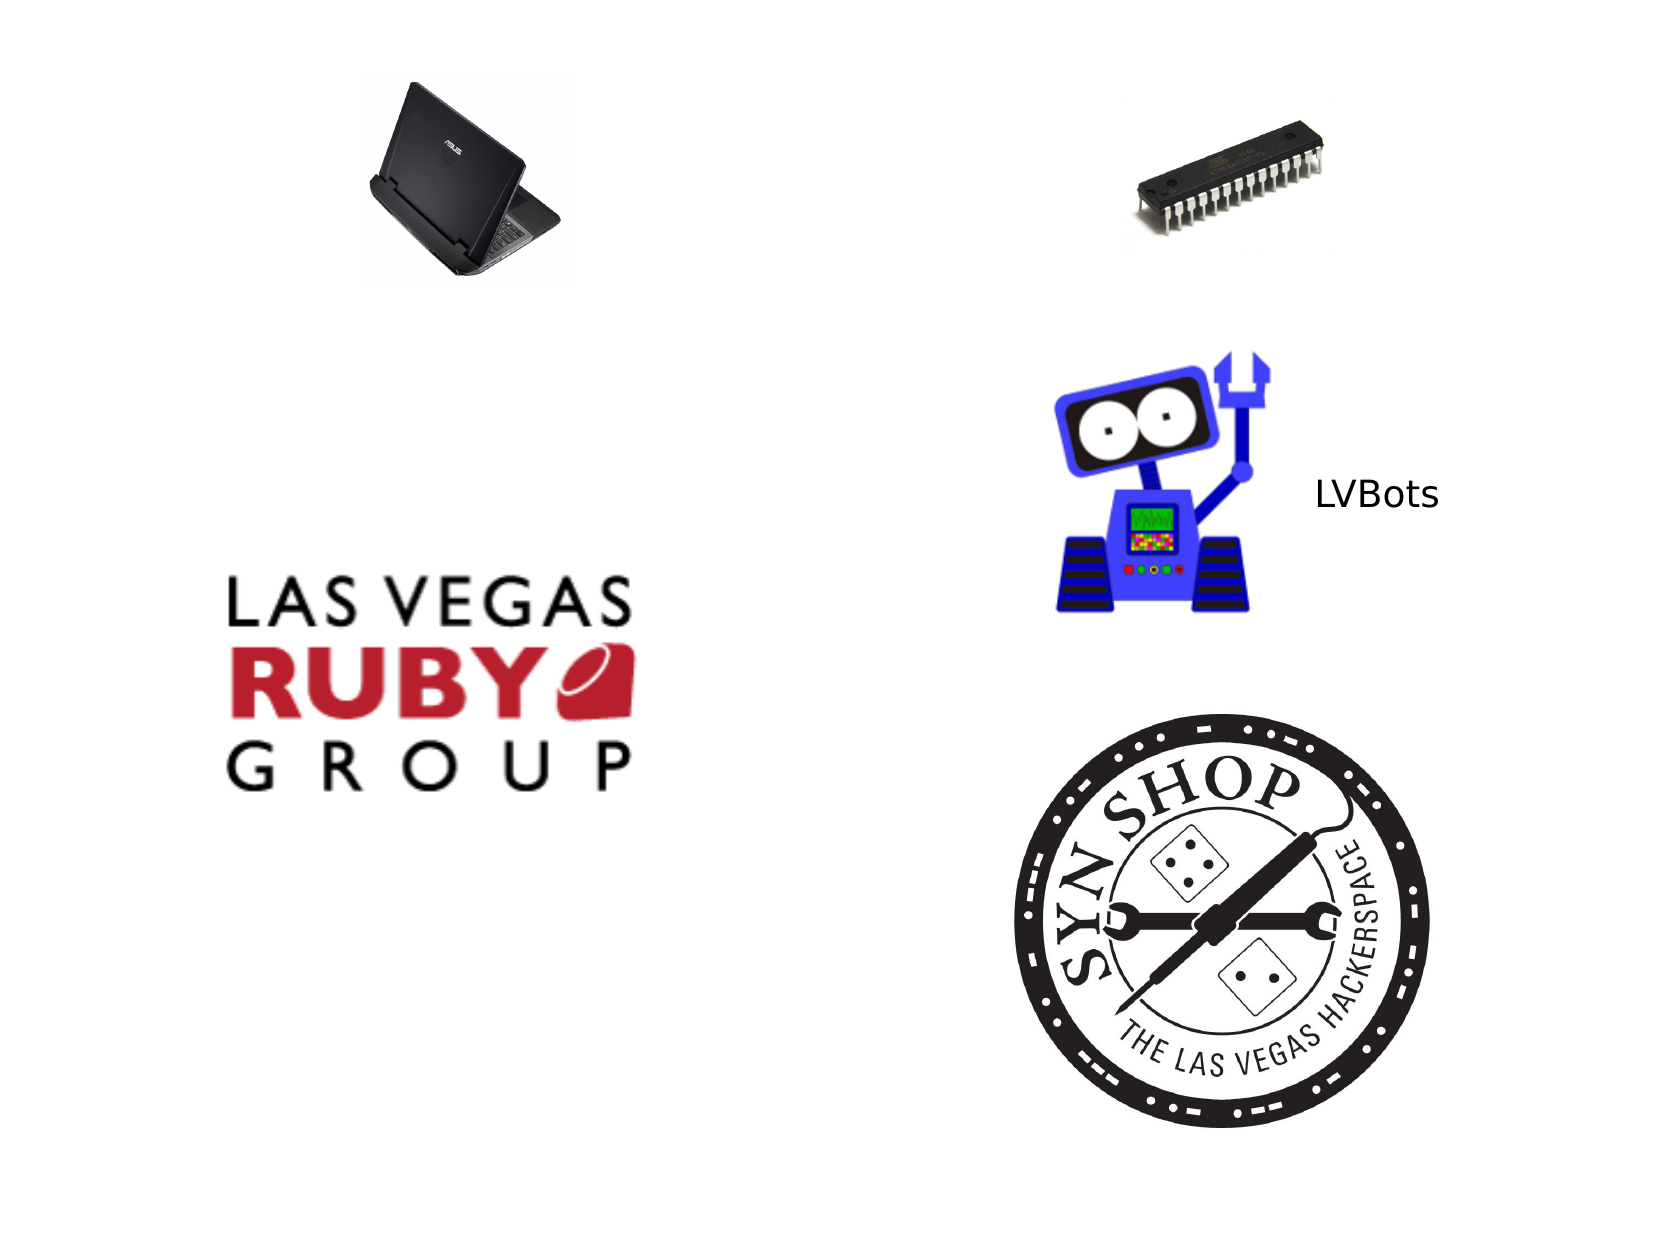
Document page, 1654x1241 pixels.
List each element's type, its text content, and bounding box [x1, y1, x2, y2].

picture [1125, 98, 1334, 256]
picture [1002, 702, 1441, 1141]
picture [225, 569, 646, 815]
text_box LVBots [1299, 465, 1456, 524]
picture [358, 74, 571, 287]
picture [1023, 335, 1306, 646]
